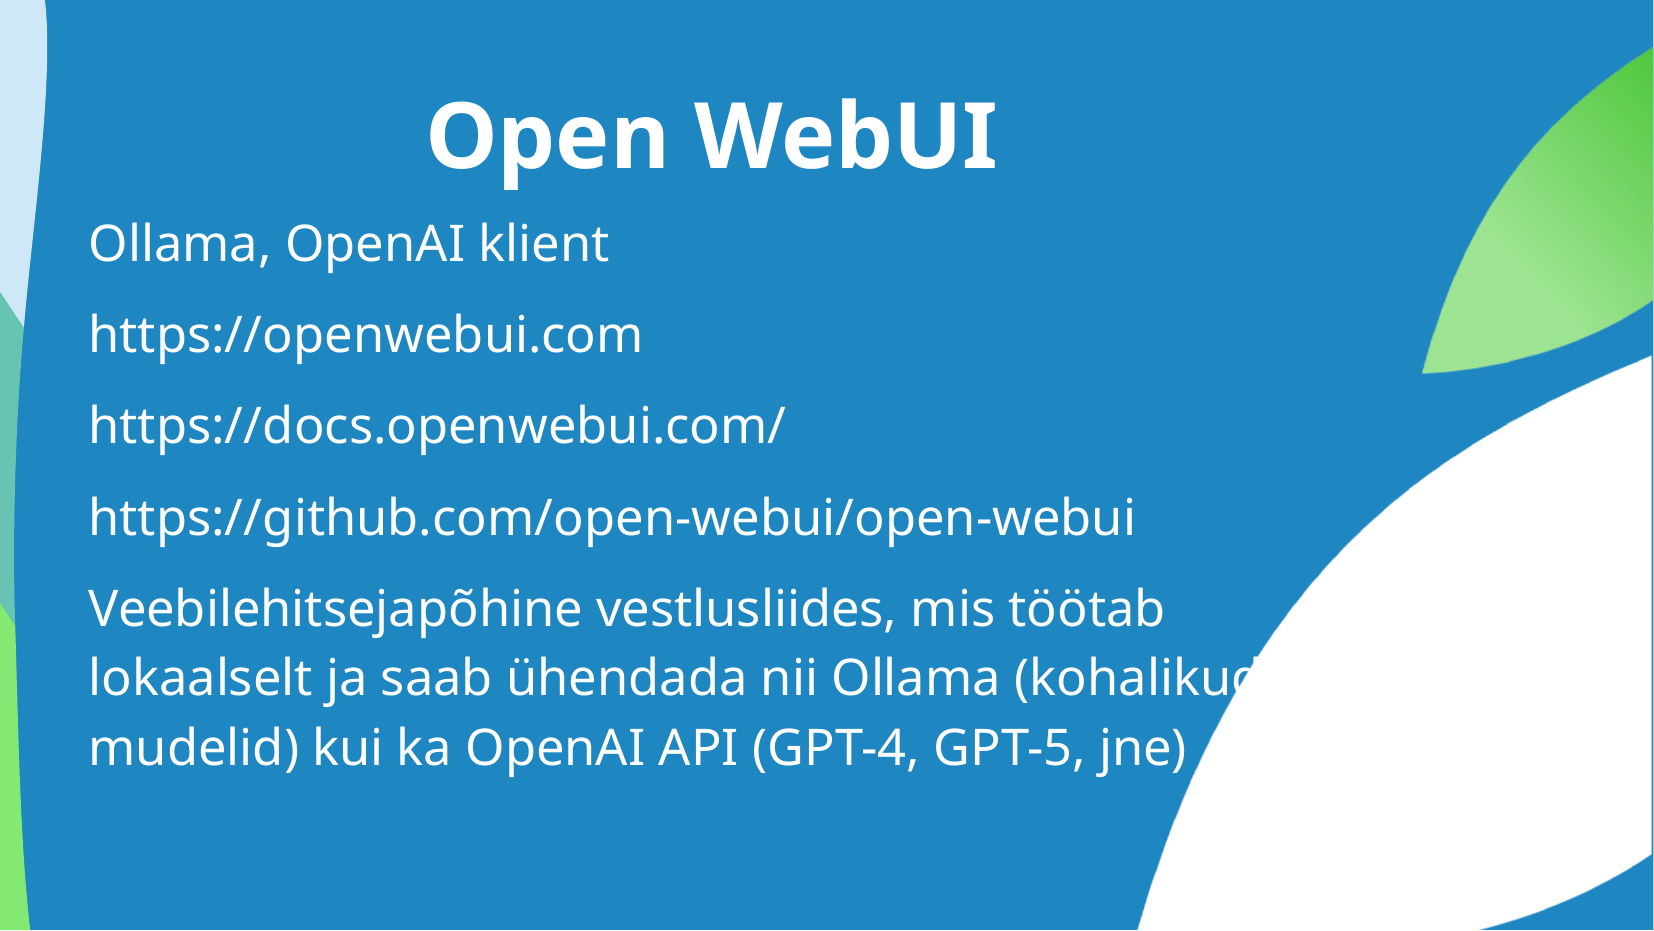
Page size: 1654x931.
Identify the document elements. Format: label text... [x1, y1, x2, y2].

list Ollama, OpenAI klient https://openwebui.com https://docs.openwebui.com/ https://github.com/open-webui/open-webui Veebilehitsejapõhine vestlusliides, mis töötab lokaalselt ja saab ühendada nii Ollama (kohalikud mudelid) kui ka OpenAI API (GPT-4, GPT-5, jne) [88, 206, 1270, 857]
title Open WebUI [88, 59, 1335, 207]
picture [1138, 47, 1654, 931]
